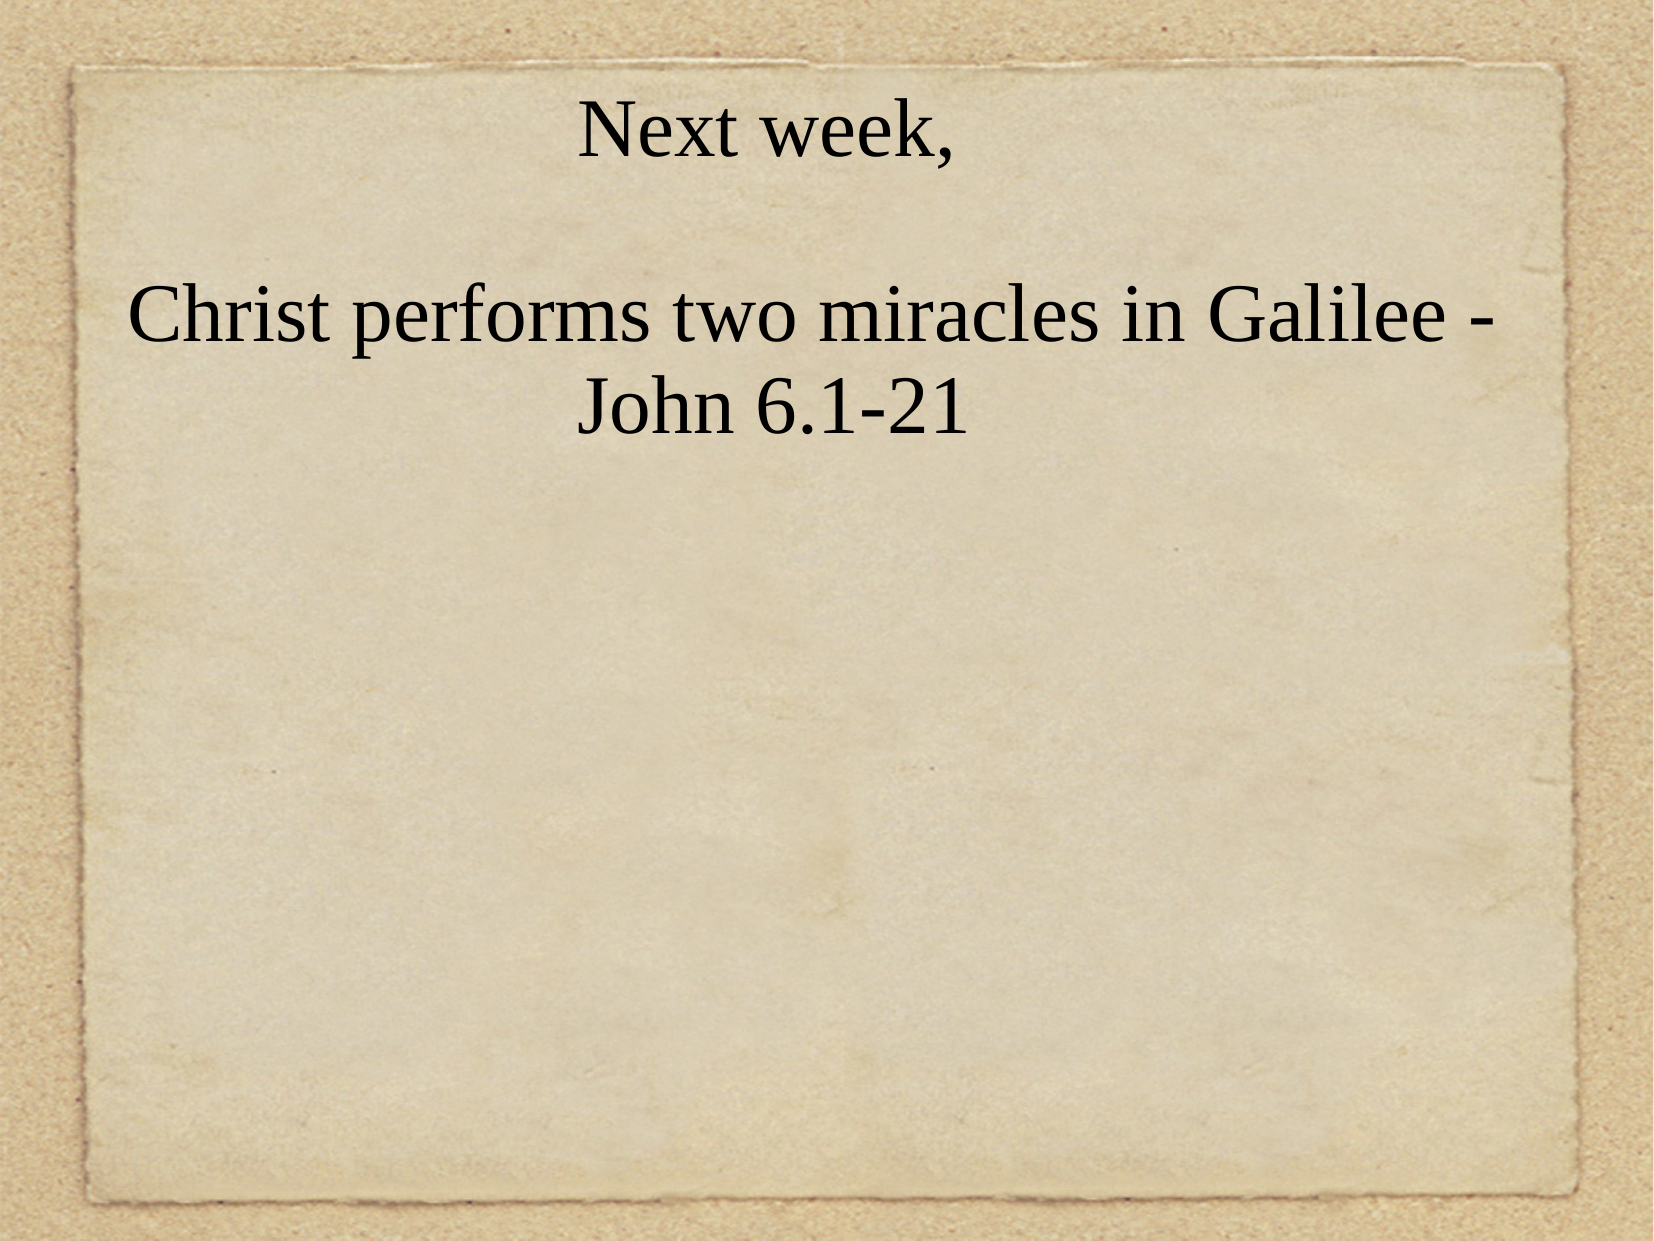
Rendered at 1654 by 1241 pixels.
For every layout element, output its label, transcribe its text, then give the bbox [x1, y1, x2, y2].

text_box Next week, Christ performs two miracles in Galilee - John 6.1-21 [112, 75, 1538, 553]
picture [0, 0, 1654, 1241]
